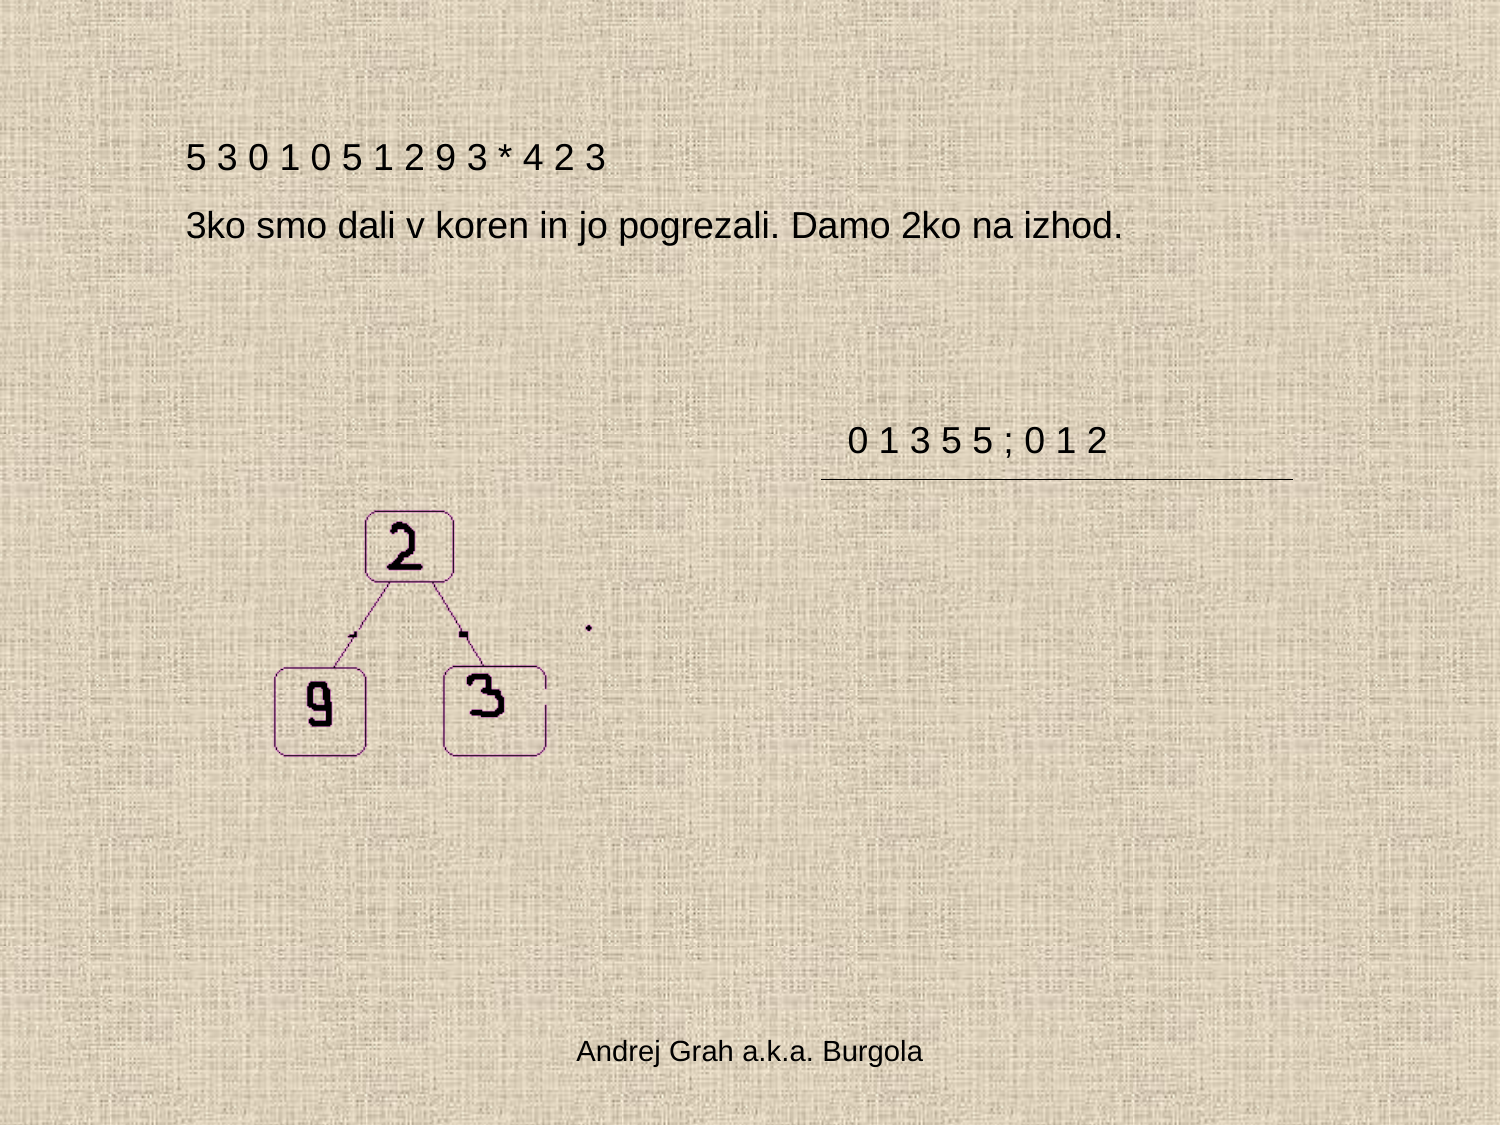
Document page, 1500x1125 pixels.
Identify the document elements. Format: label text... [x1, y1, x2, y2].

text_box Andrej Grah a.k.a. Burgola [512, 1024, 988, 1103]
text_box 5 3 0 1 0 5 1 2 9 3 * 4 2 3 3ko smo dali v koren in jo pogrezali. Damo 2ko na izhod. [171, 125, 1235, 255]
text_box 0 1 3 5 5 ; 0 1 2 [832, 408, 1258, 470]
picture [0, 0, 1500, 1125]
